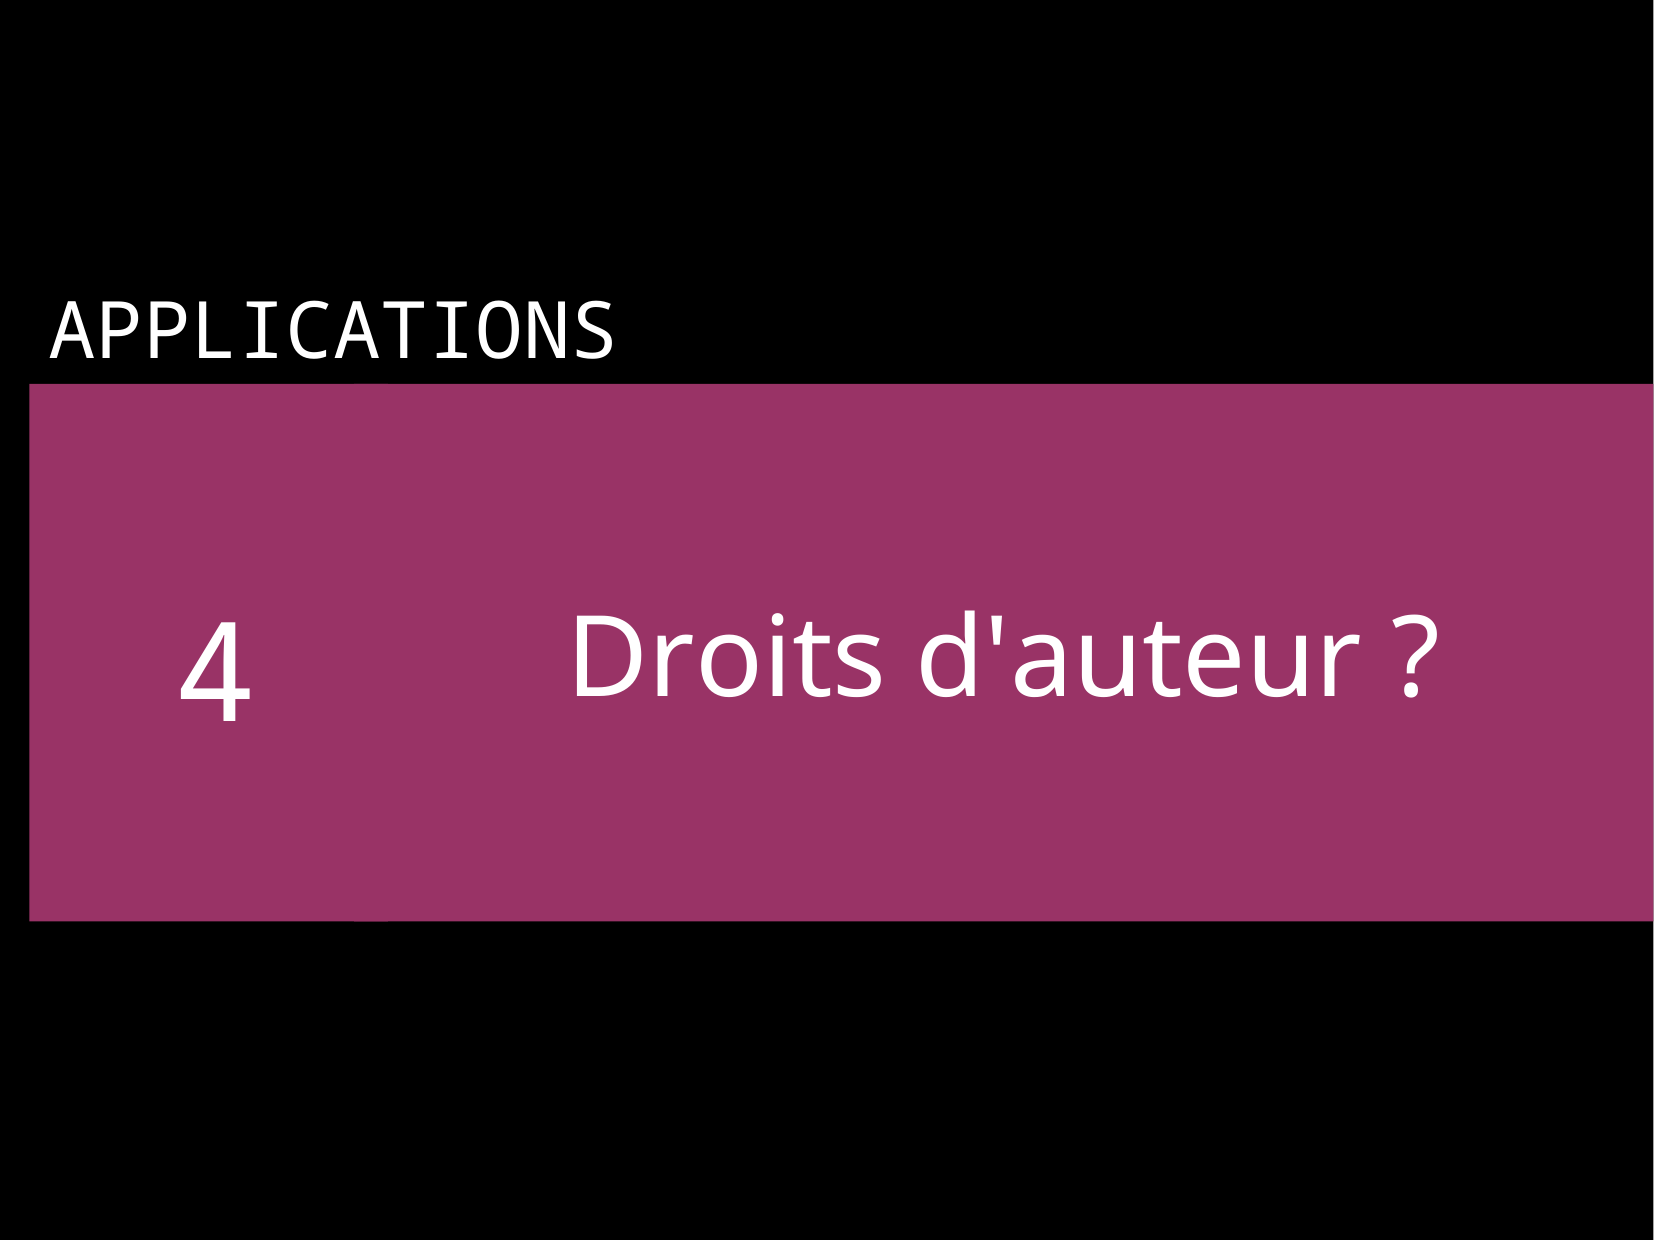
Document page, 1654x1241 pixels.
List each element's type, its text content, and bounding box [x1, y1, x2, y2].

text_box [29, 383, 354, 922]
text_box APPLICATIONS [33, 265, 1377, 390]
text_box 4 [159, 566, 300, 770]
text_box Droits d'auteur ? [354, 383, 1654, 922]
